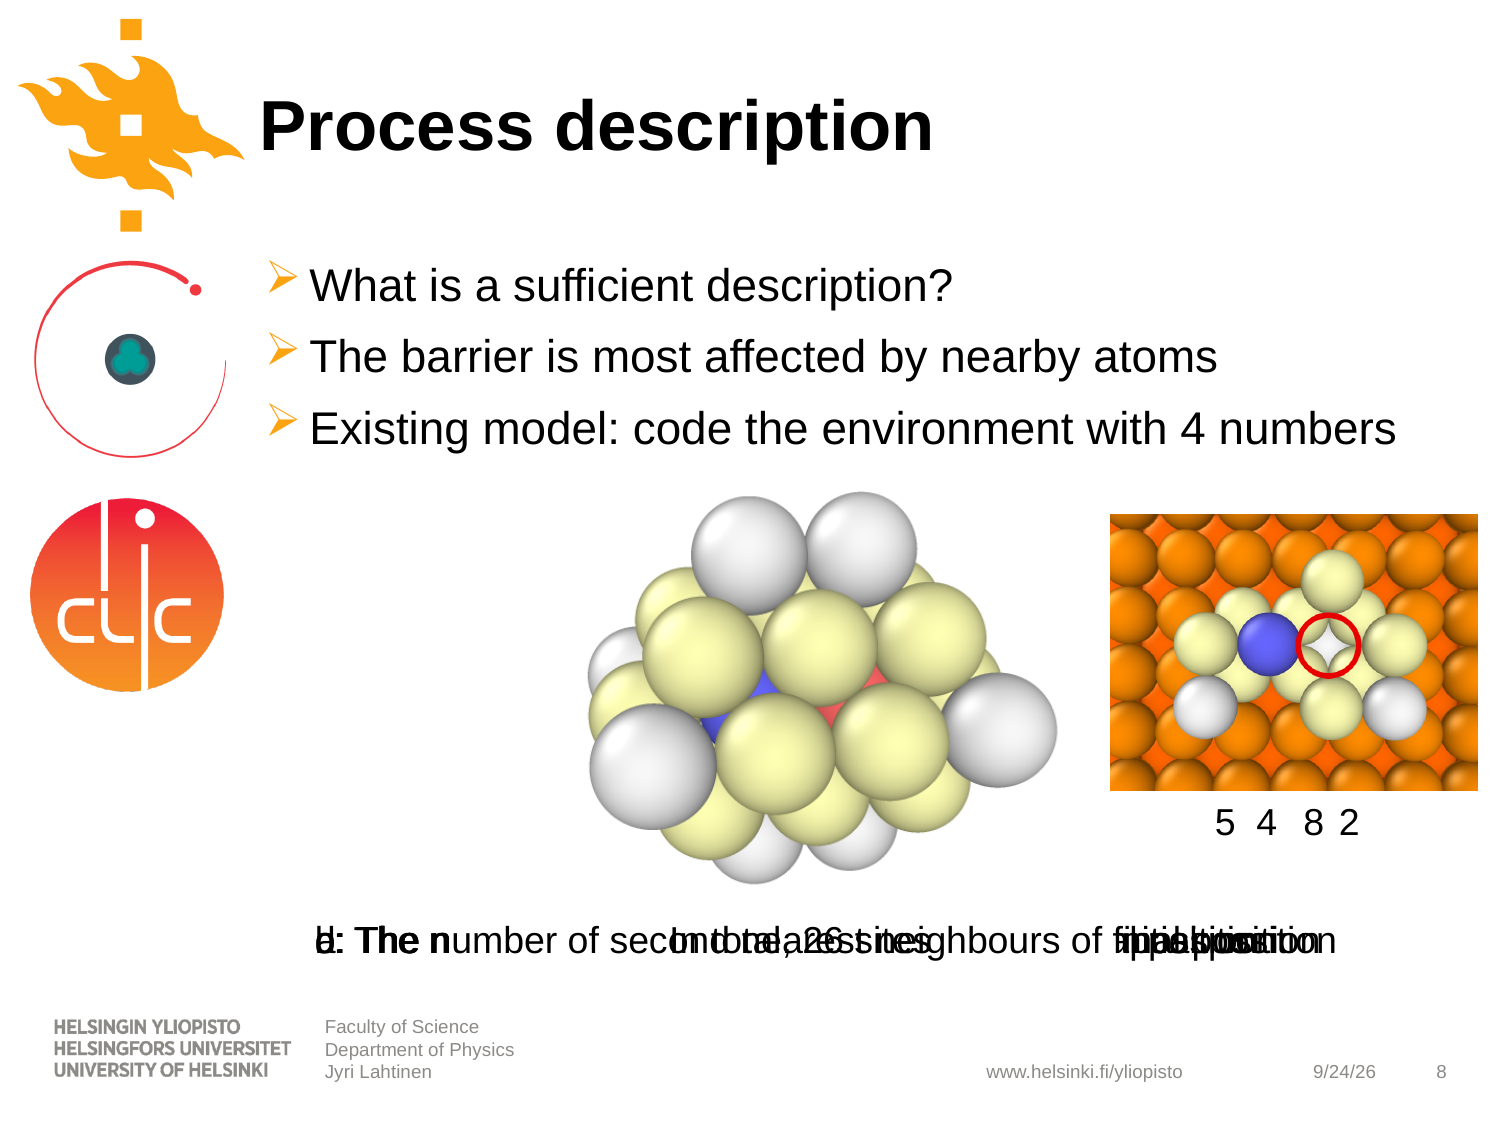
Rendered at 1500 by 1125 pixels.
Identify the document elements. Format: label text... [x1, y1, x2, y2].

text_box 5 [1200, 794, 1241, 852]
slide_number <number> [1376, 1011, 1447, 1083]
text_box 2 [1324, 794, 1375, 852]
picture [450, 464, 1478, 911]
picture [0, 255, 272, 740]
title Process description [259, 30, 1447, 214]
text_box 8 [1288, 794, 1324, 852]
list What is a sufficient description? The barrier is most affected by nearby atoms Existing model: code the environment with 4 numbers [265, 255, 1447, 988]
text_box In total, 26 sites [654, 911, 947, 969]
picture [53, 1017, 292, 1079]
footer Faculty of Science Department of Physics Jyri Lahtinen [324, 1011, 750, 1083]
text_box d: The number of second nearest neighbours of final position [300, 911, 654, 969]
text_box 4 [1241, 794, 1288, 852]
text_box d: The number of second nearest neighbours of final position [947, 911, 1336, 969]
slide_number 10/18/17 [1230, 1011, 1376, 1083]
